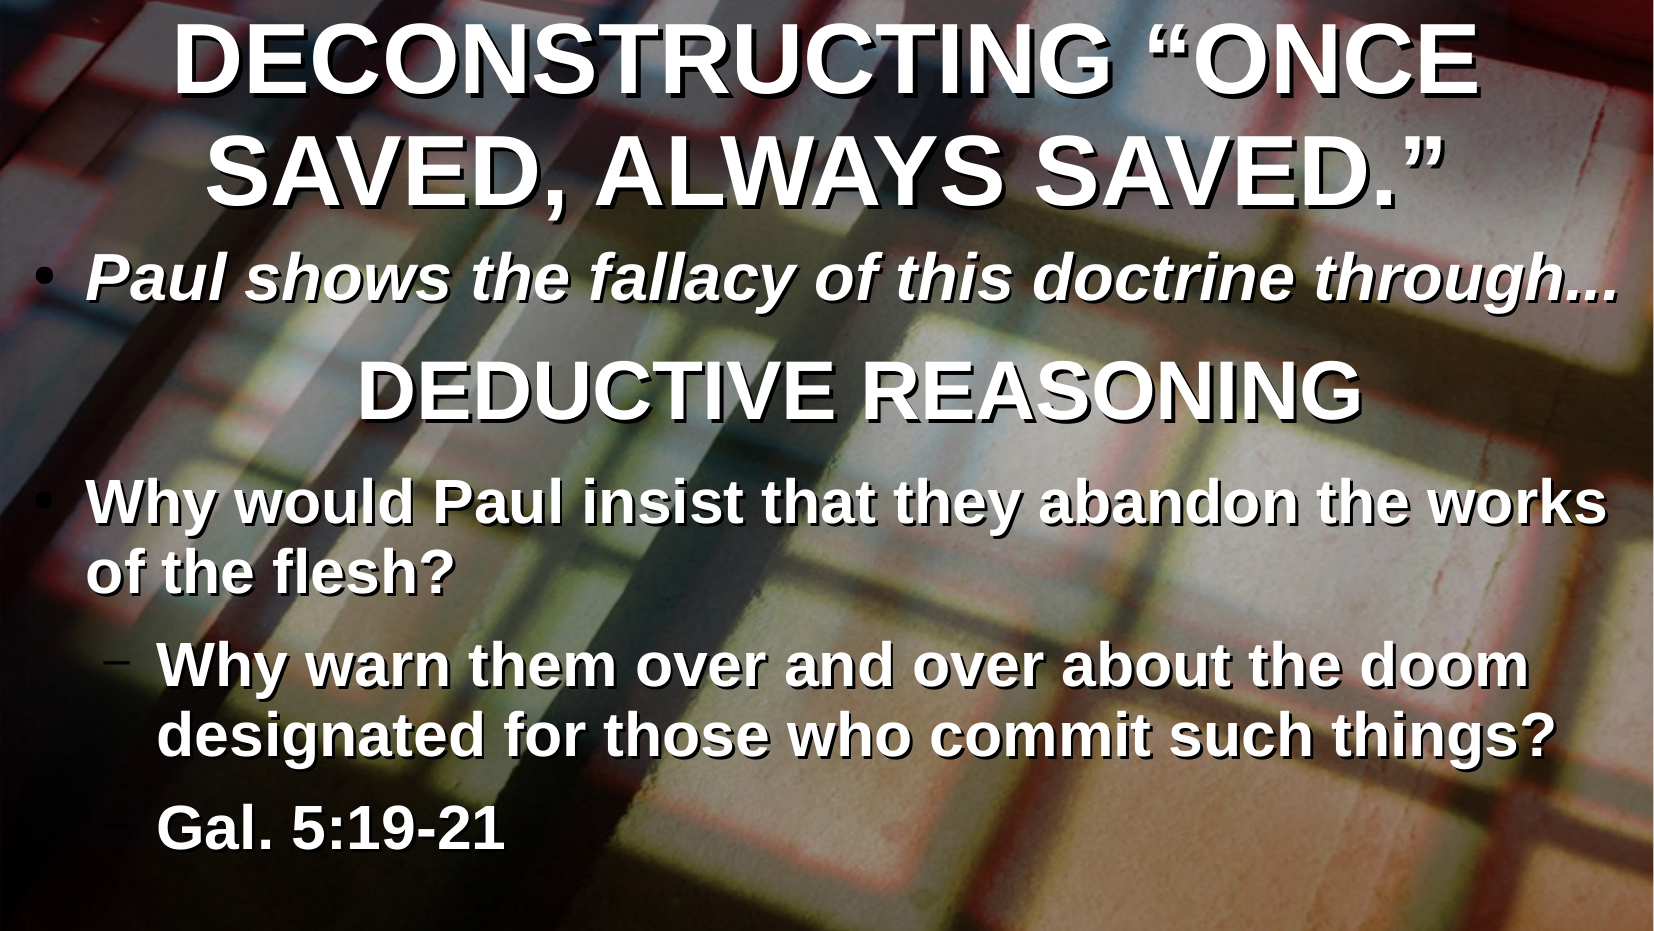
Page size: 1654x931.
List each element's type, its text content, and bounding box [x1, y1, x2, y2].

list Paul shows the fallacy of this doctrine through... DEDUCTIVE REASONING Why would Paul insist that they abandon the works of the flesh? Why warn them over and over about the doom designated for those who commit such things? Gal. 5:19-21 [15, 240, 1636, 916]
title DECONSTRUCTING “ONCE SAVED, ALWAYS SAVED.” [82, 2, 1571, 227]
picture [0, 0, 1654, 931]
